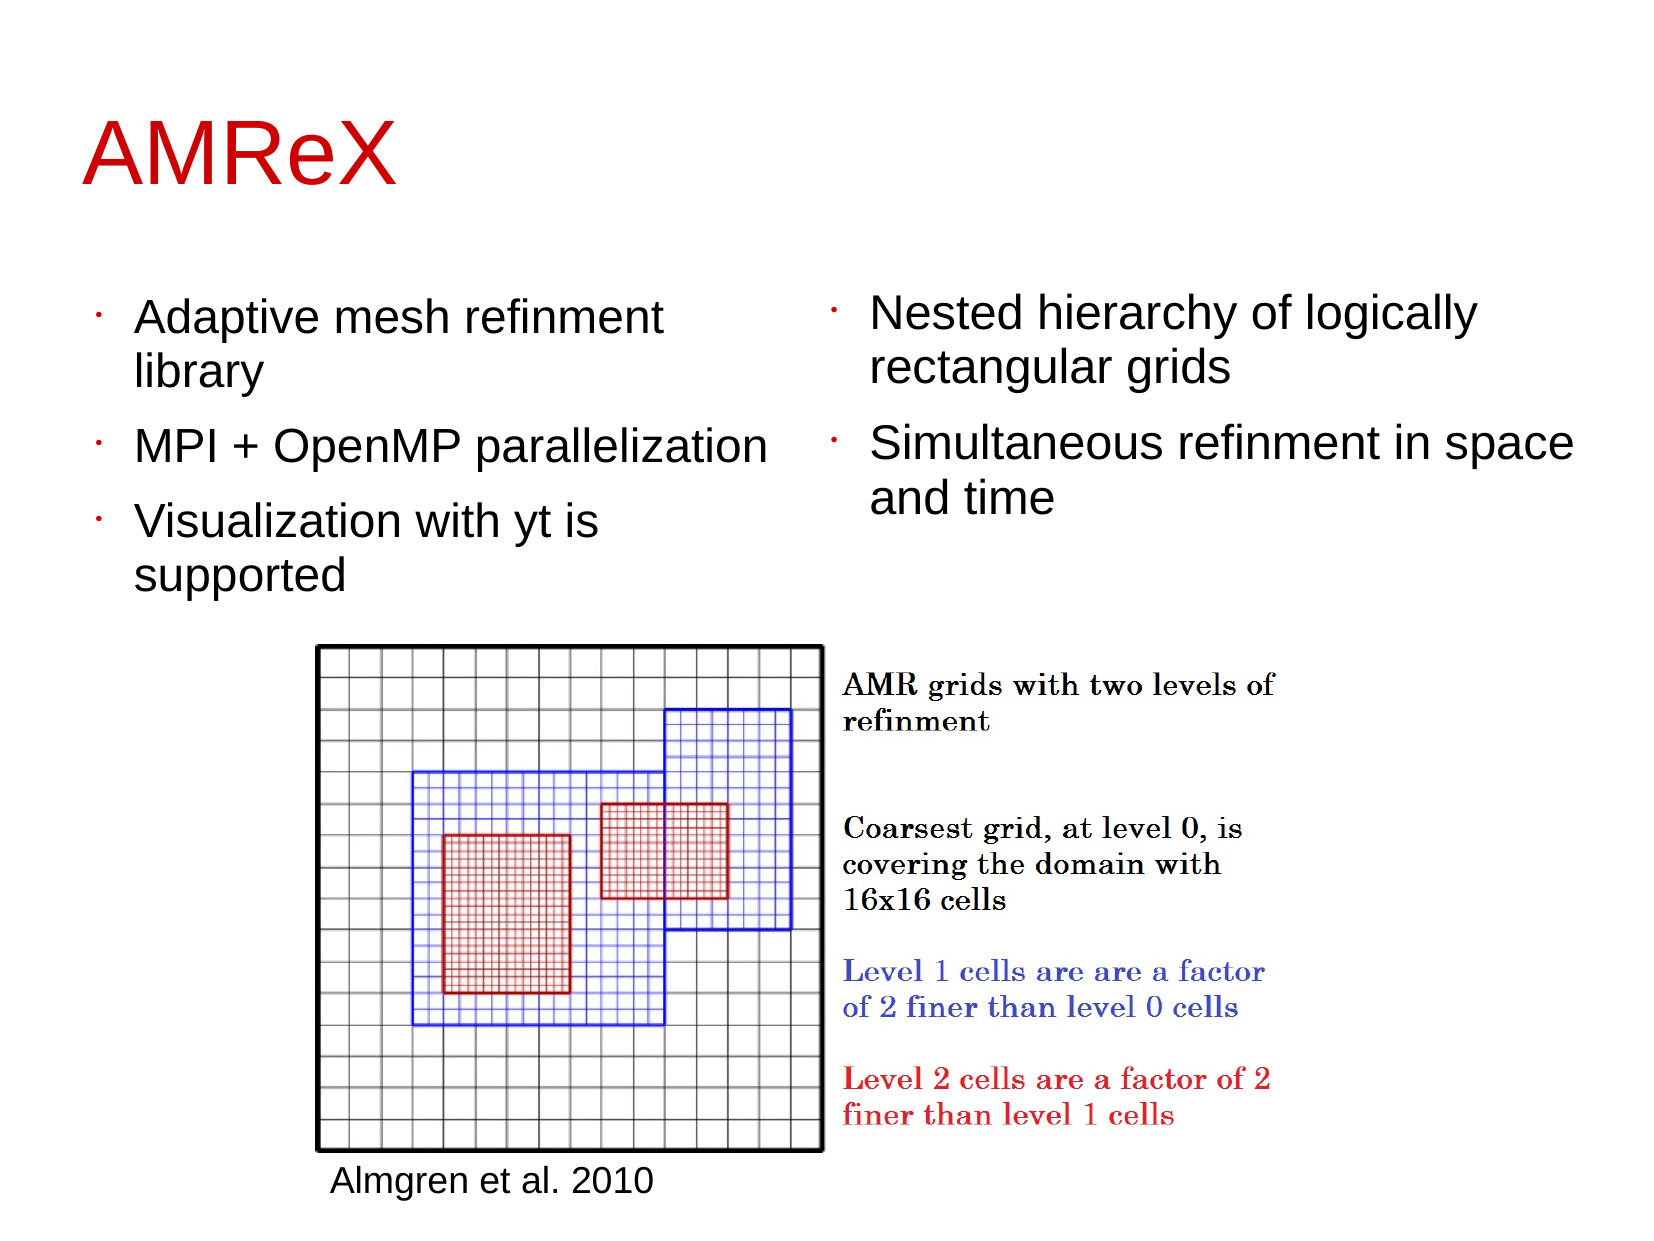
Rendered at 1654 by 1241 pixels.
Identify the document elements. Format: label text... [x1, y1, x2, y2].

picture [315, 644, 1291, 1153]
title AMReX [82, 49, 1571, 257]
list Adaptive mesh refinment library MPI + OpenMP parallelization Visualization with yt is supported [82, 290, 796, 646]
text_box Almgren et al. 2010 [315, 1152, 826, 1210]
list Nested hierarchy of logically rectangular grids Simultaneous refinment in space and time [817, 285, 1606, 526]
